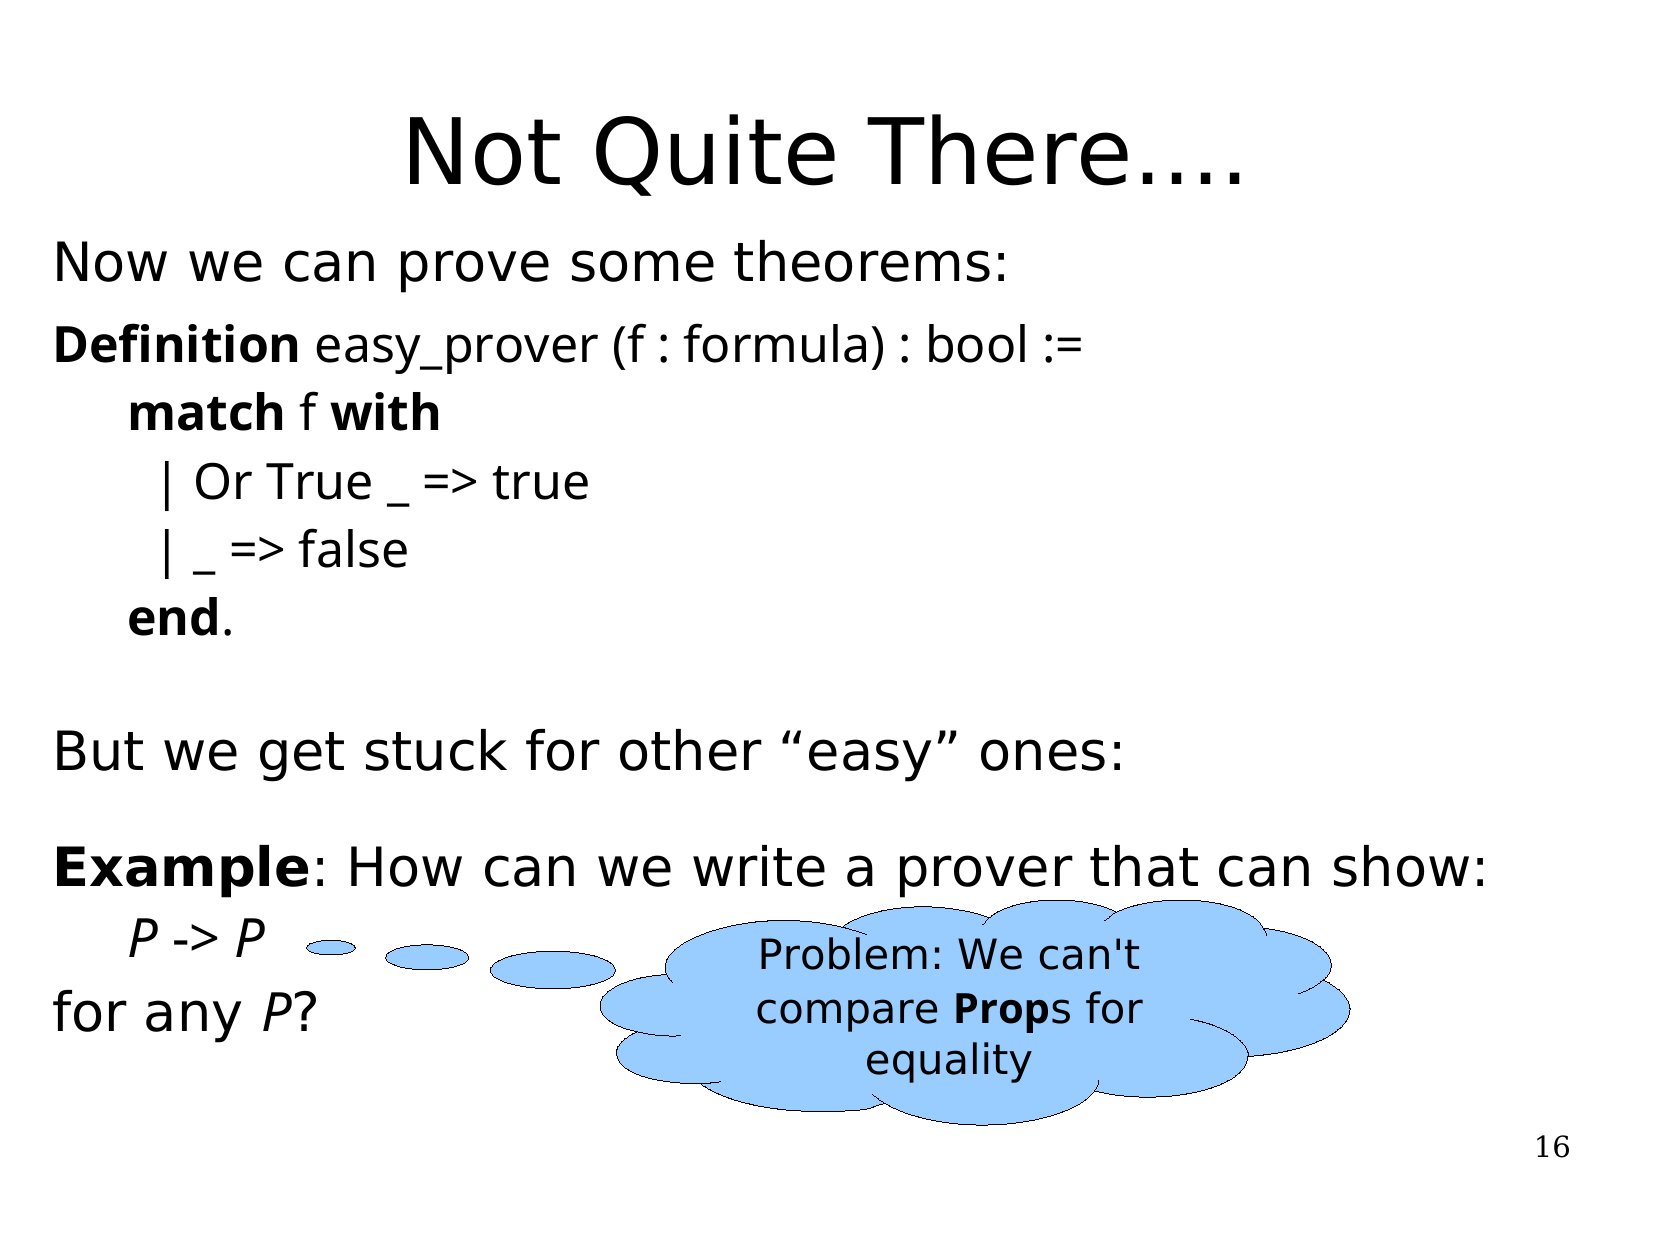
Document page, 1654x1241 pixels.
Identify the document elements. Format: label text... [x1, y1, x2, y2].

text_box Problem: We can't compare Props for equality [490, 951, 616, 989]
text_box Definition easy_prover (f : formula) : bool := match f with | Or True _ => true | _ => false end. [37, 301, 1576, 656]
title Not Quite There.... [82, 56, 1571, 250]
text_box But we get stuck for other “easy” ones: [37, 712, 1576, 791]
text_box Problem: We can't compare Props for equality [385, 944, 469, 970]
text_box Now we can prove some theorems: [37, 223, 1426, 302]
text_box Example: How can we write a prover that can show: P -> P for any P? [37, 828, 1576, 1051]
text_box Problem: We can't compare Props for equality [600, 900, 1351, 1126]
